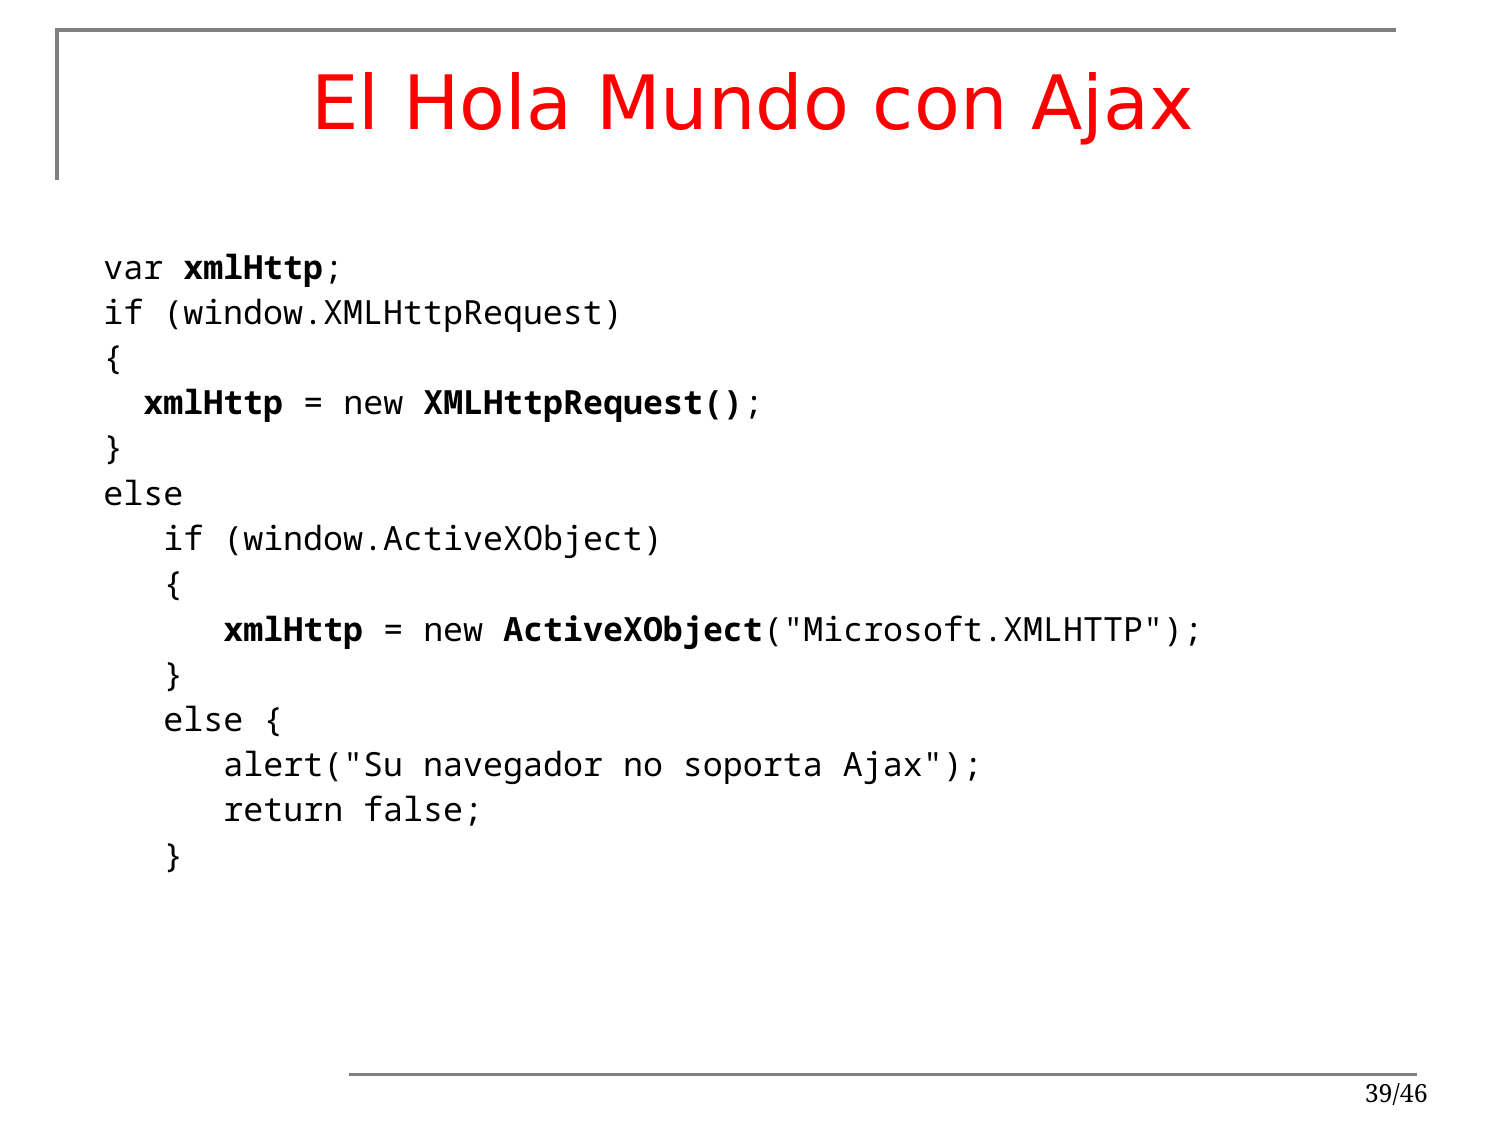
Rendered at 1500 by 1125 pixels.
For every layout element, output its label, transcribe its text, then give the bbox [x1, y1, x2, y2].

title El Hola Mundo con Ajax [59, 52, 1447, 155]
text_box var xmlHttp; if (window.XMLHttpRequest) { xmlHttp = new XMLHttpRequest(); } else if (window.ActiveXObject) { xmlHttp = new ActiveXObject("Microsoft.XMLHTTP"); } else { alert("Su navegador no soporta Ajax"); return false; } [88, 236, 1477, 827]
